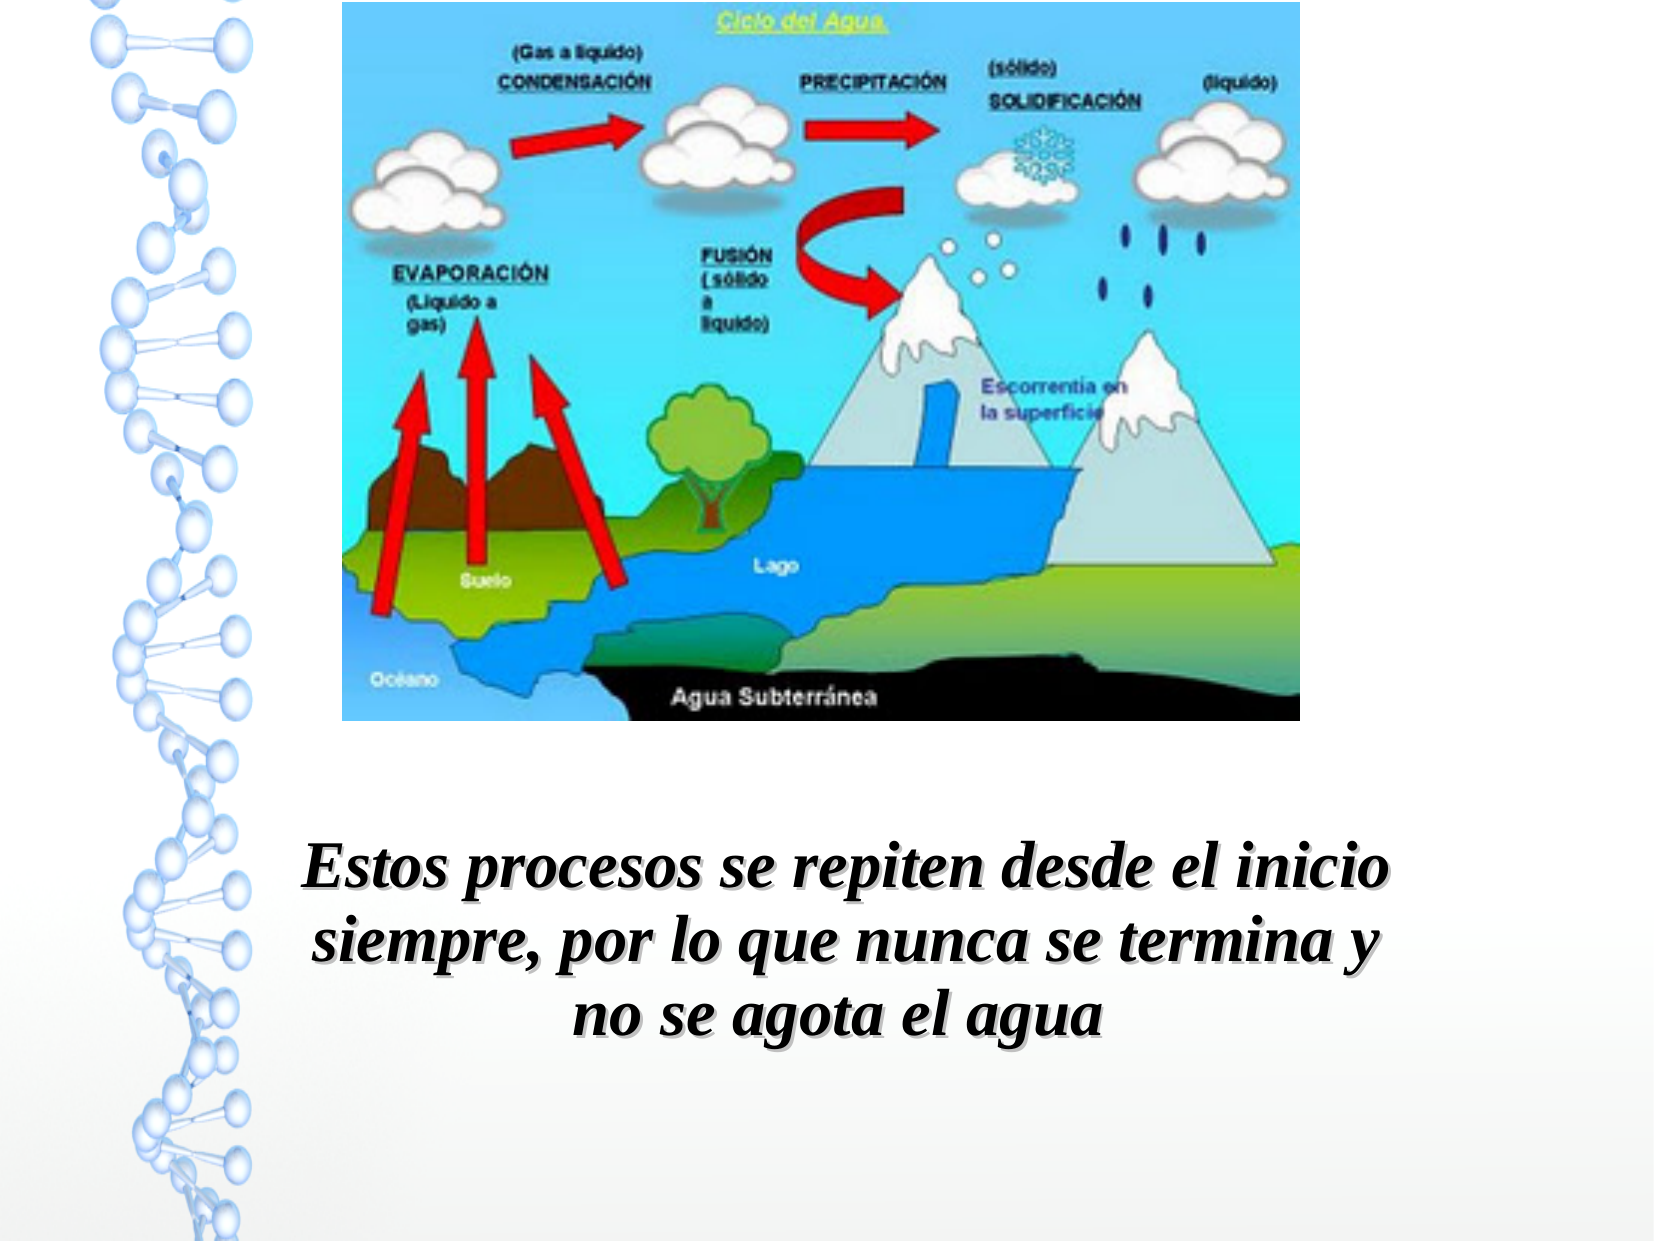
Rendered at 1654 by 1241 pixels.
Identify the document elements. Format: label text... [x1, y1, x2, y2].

picture [0, 0, 1654, 1241]
subtitle Estos procesos se repiten desde el inicio siempre, por lo que nunca se termina y no se agota el agua [297, 685, 1397, 1193]
